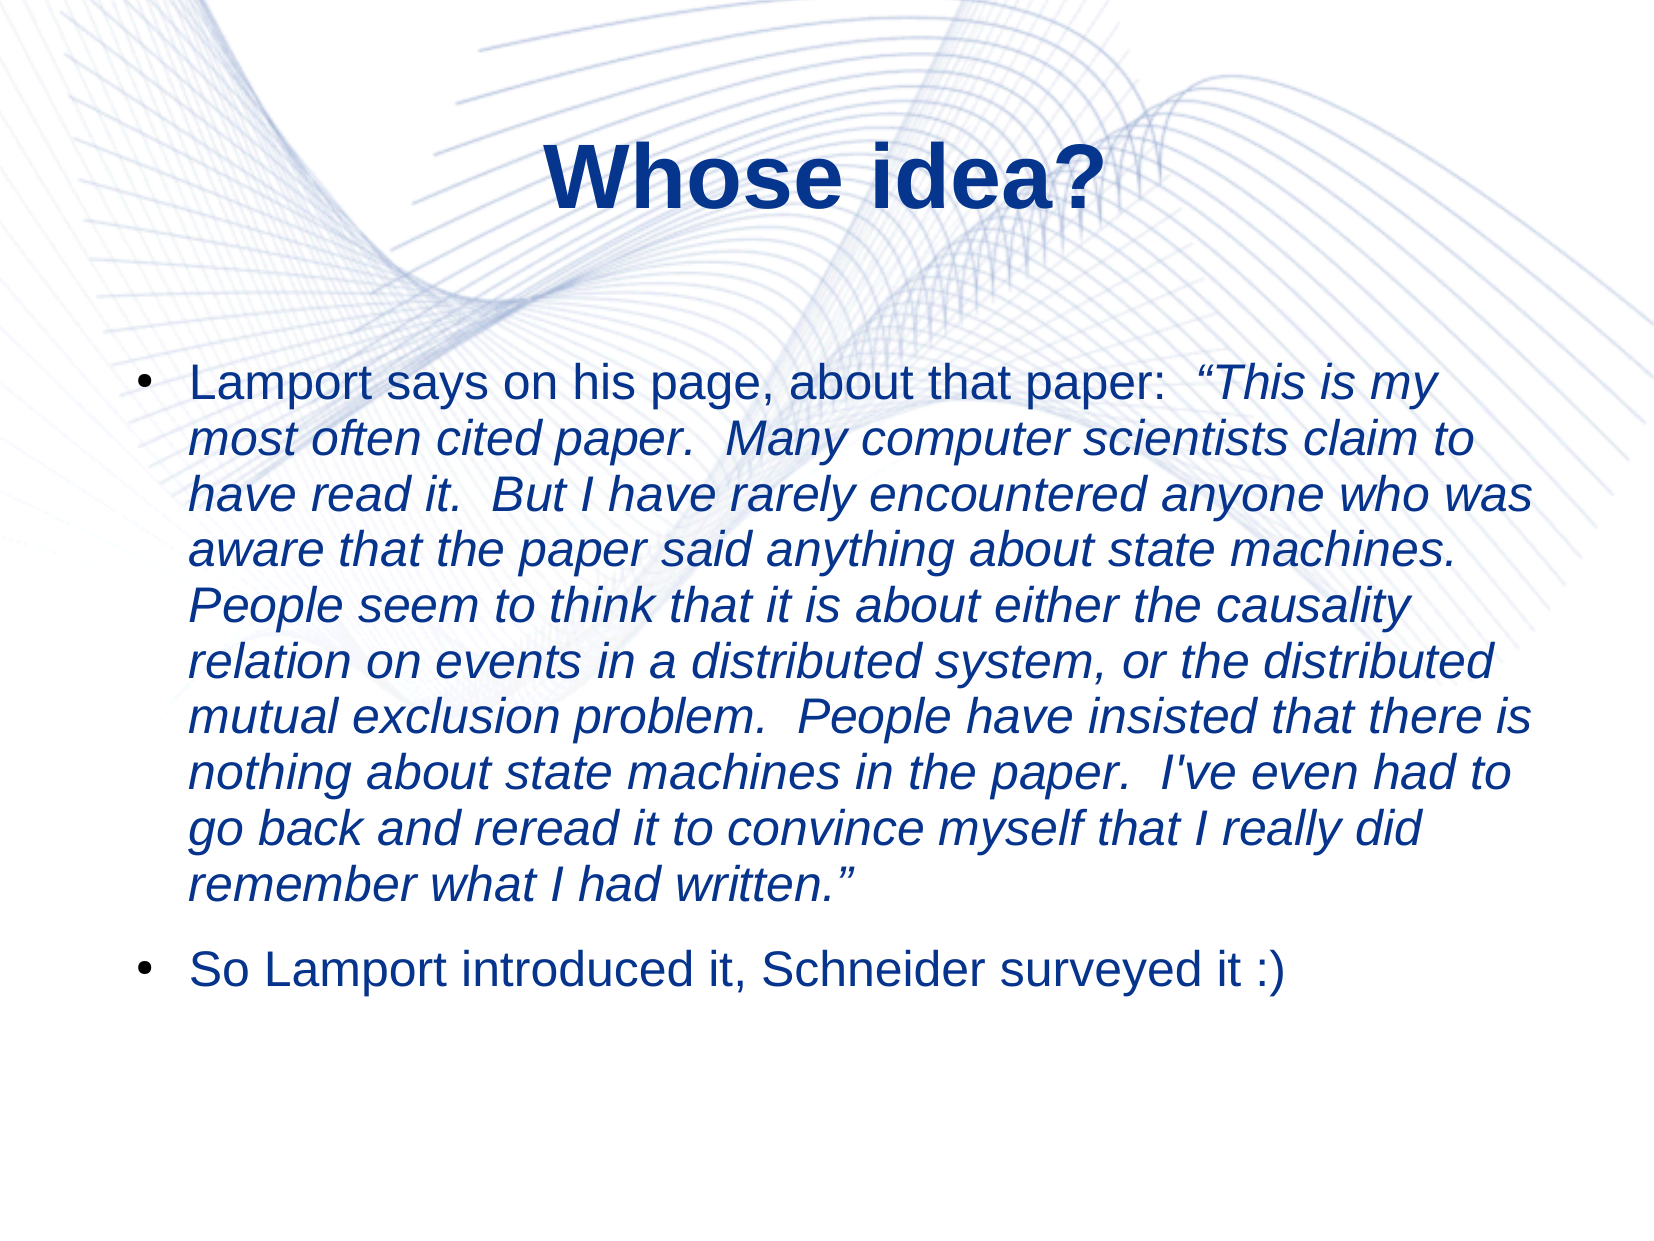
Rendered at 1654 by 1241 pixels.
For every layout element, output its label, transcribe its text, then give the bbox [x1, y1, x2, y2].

list Lamport says on his page, about that paper: “This is my most often cited paper. Many computer scientists claim to have read it. But I have rarely encountered anyone who was aware that the paper said anything about state machines. People seem to think that it is about either the causality relation on events in a distributed system, or the distributed mutual exclusion problem. People have insisted that there is nothing about state machines in the paper. I've even had to go back and reread it to convince myself that I really did remember what I had written.” So Lamport introduced it, Schneider surveyed it :) [118, 354, 1536, 1108]
picture [0, 0, 1654, 1241]
title Whose idea? [118, 66, 1536, 288]
